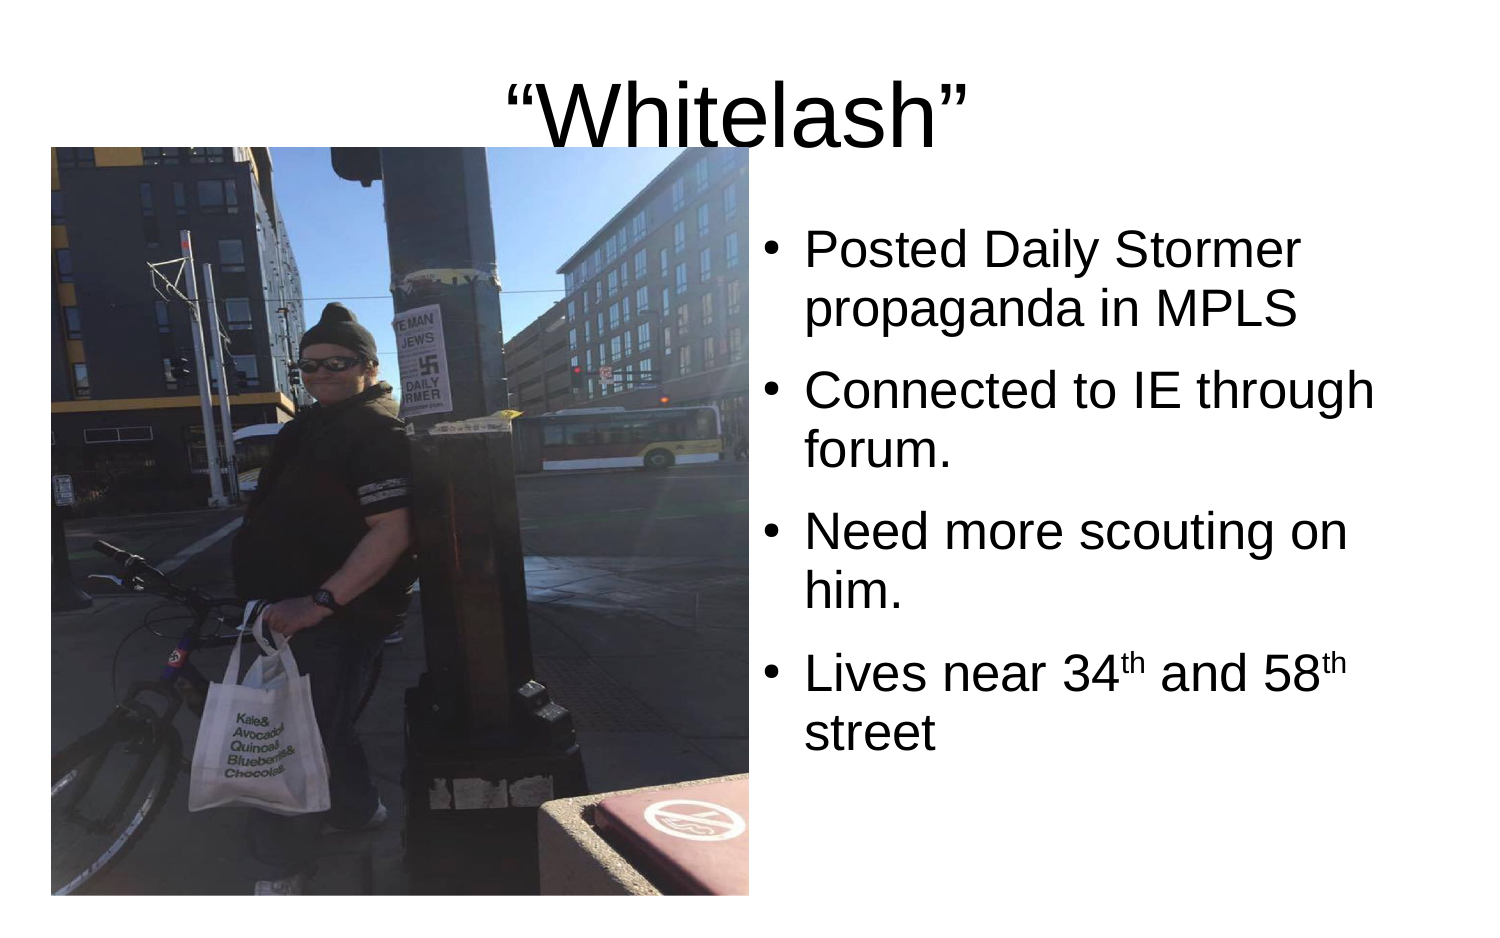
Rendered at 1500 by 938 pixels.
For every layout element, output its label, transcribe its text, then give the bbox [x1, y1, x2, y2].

picture [51, 147, 749, 896]
title “Whitelash” [75, 37, 1425, 194]
list Posted Daily Stormer propaganda in MPLS Connected to IE through forum. Need more scouting on him. Lives near 34th and 58th street [749, 219, 1425, 763]
